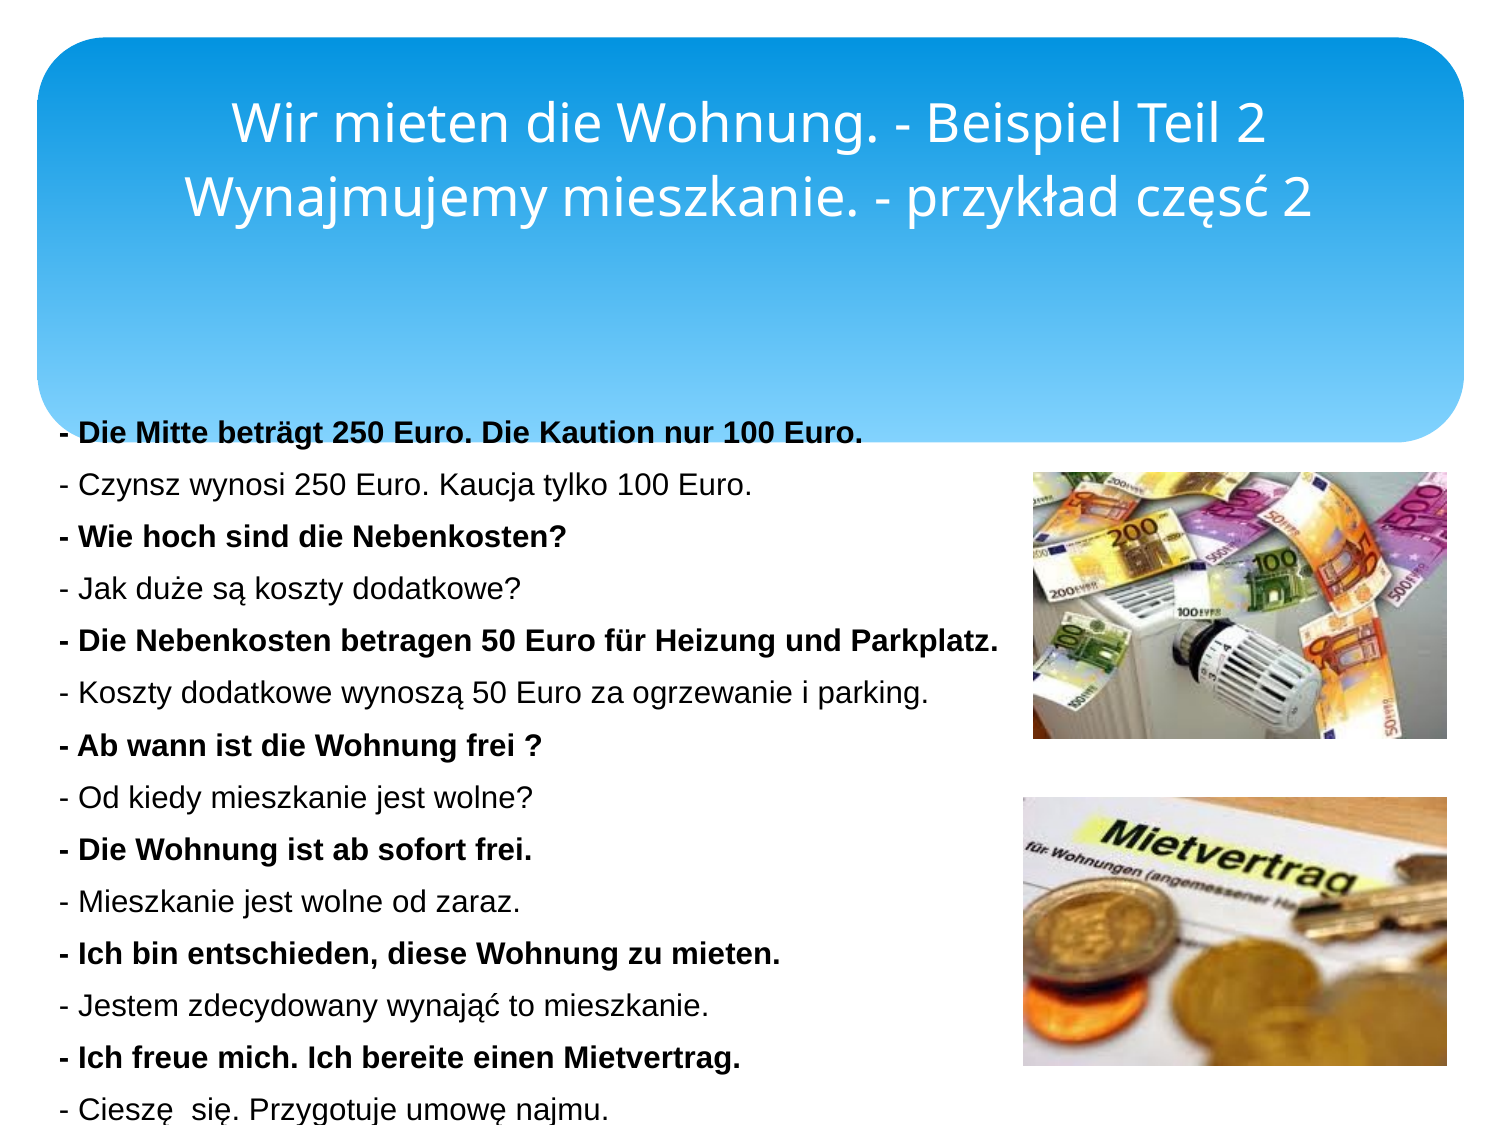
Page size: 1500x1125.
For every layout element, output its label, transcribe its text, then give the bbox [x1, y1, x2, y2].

picture [1023, 797, 1447, 1066]
title Wir mieten die Wohnung. - Beispiel Teil 2 Wynajmujemy mieszkanie. - przykład częsć 2 [75, 62, 1425, 254]
picture [1033, 472, 1447, 739]
subtitle - Die Mitte beträgt 250 Euro. Die Kaution nur 100 Euro. - Czynsz wynosi 250 Euro. Kaucja tylko 100 Euro. - Wie hoch sind die Nebenkosten? - Jak duże są koszty dodatkowe? - Die Nebenkosten betragen 50 Euro für Heizung und Parkplatz. - Koszty dodatkowe wynoszą 50 Euro za ogrzewanie i parking. - Ab wann ist die Wohnung frei ? - Od kiedy mieszkanie jest wolne? - Die Wohnung ist ab sofort frei. - Mieszkanie jest wolne od zaraz. - Ich bin entschieden, diese Wohnung zu mieten. - Jestem zdecydowany wynająć to mieszkanie. - Ich freue mich. Ich bereite einen Mietvertrag. - Cieszę się. Przygotuje umowę najmu. [59, 400, 1275, 1125]
